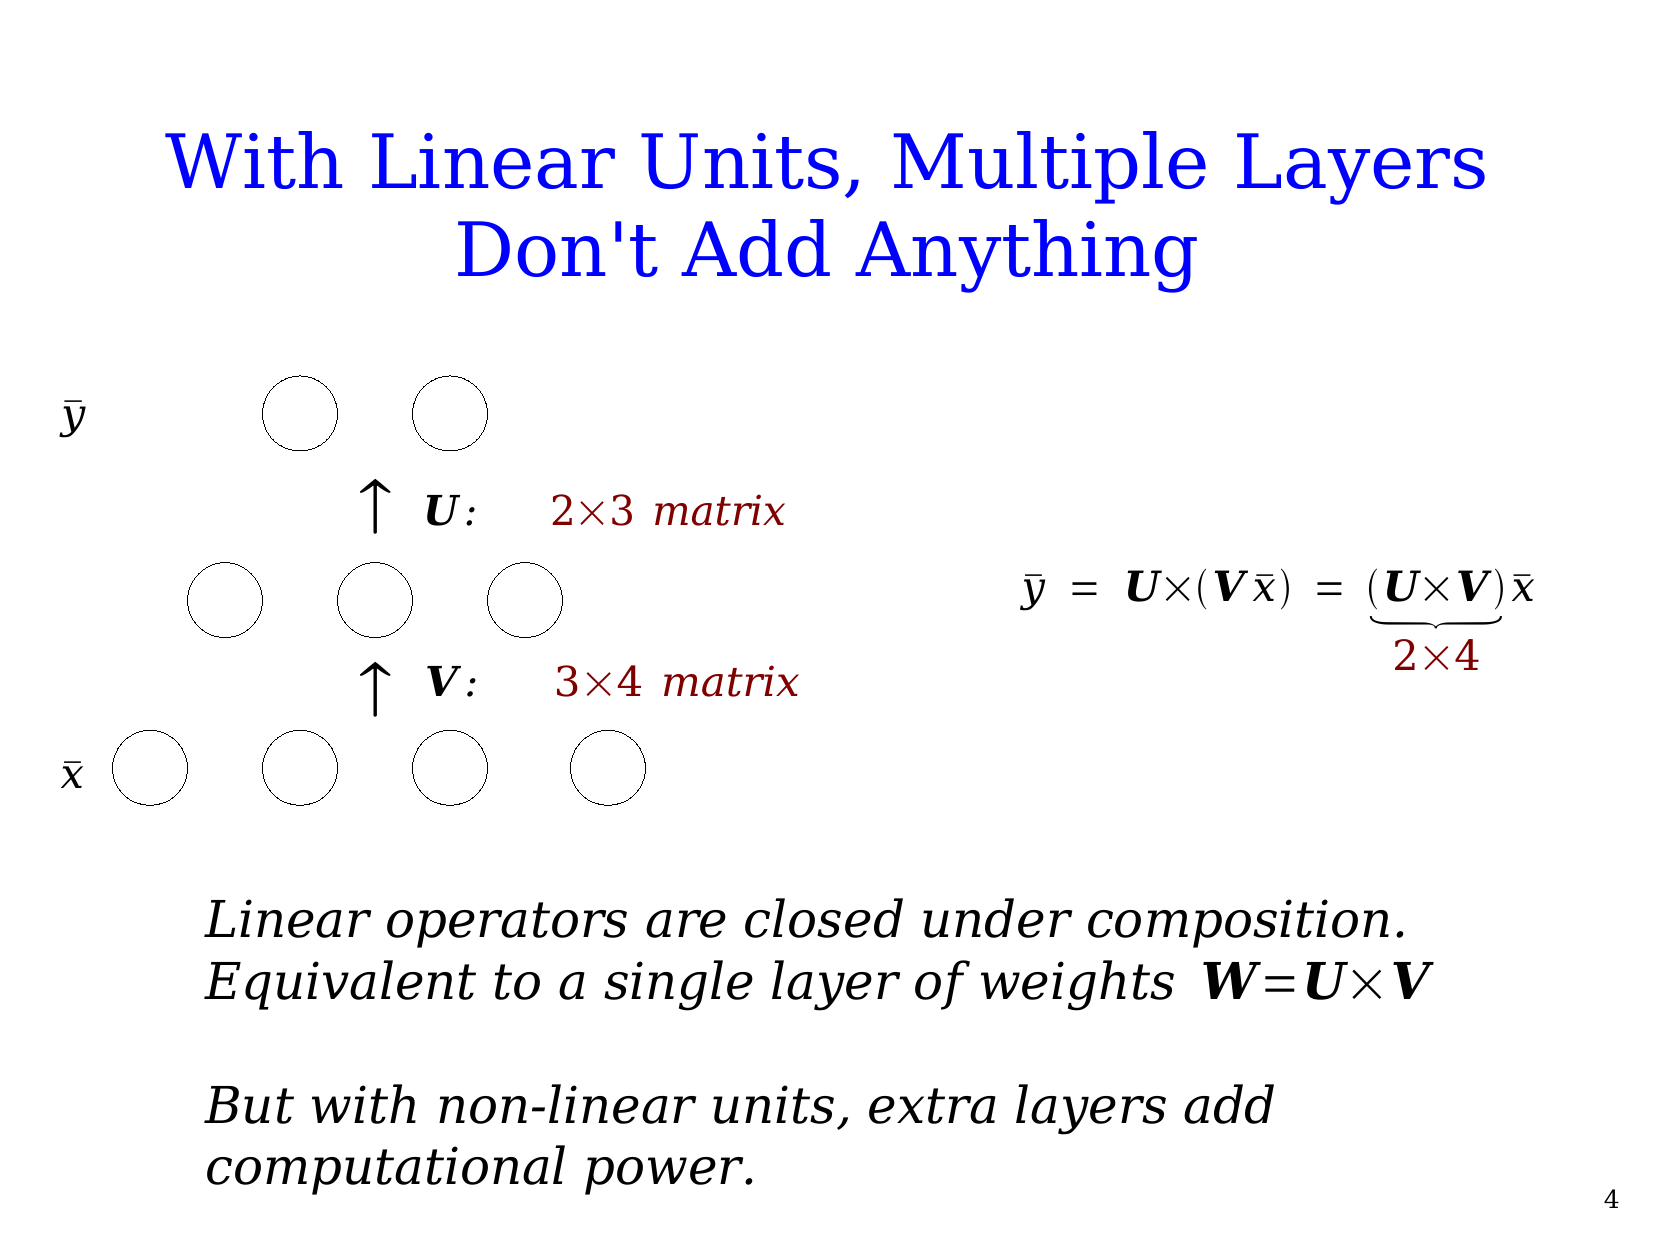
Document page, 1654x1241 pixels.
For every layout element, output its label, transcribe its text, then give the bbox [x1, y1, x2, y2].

chart [350, 475, 399, 545]
chart [52, 749, 90, 799]
chart [350, 658, 399, 728]
chart [1013, 562, 1541, 680]
chart [417, 657, 806, 707]
chart [52, 389, 92, 438]
chart [417, 486, 792, 535]
chart [198, 890, 1436, 1197]
title With Linear Units, Multiple Layers Don't Add Anything [121, 102, 1534, 310]
